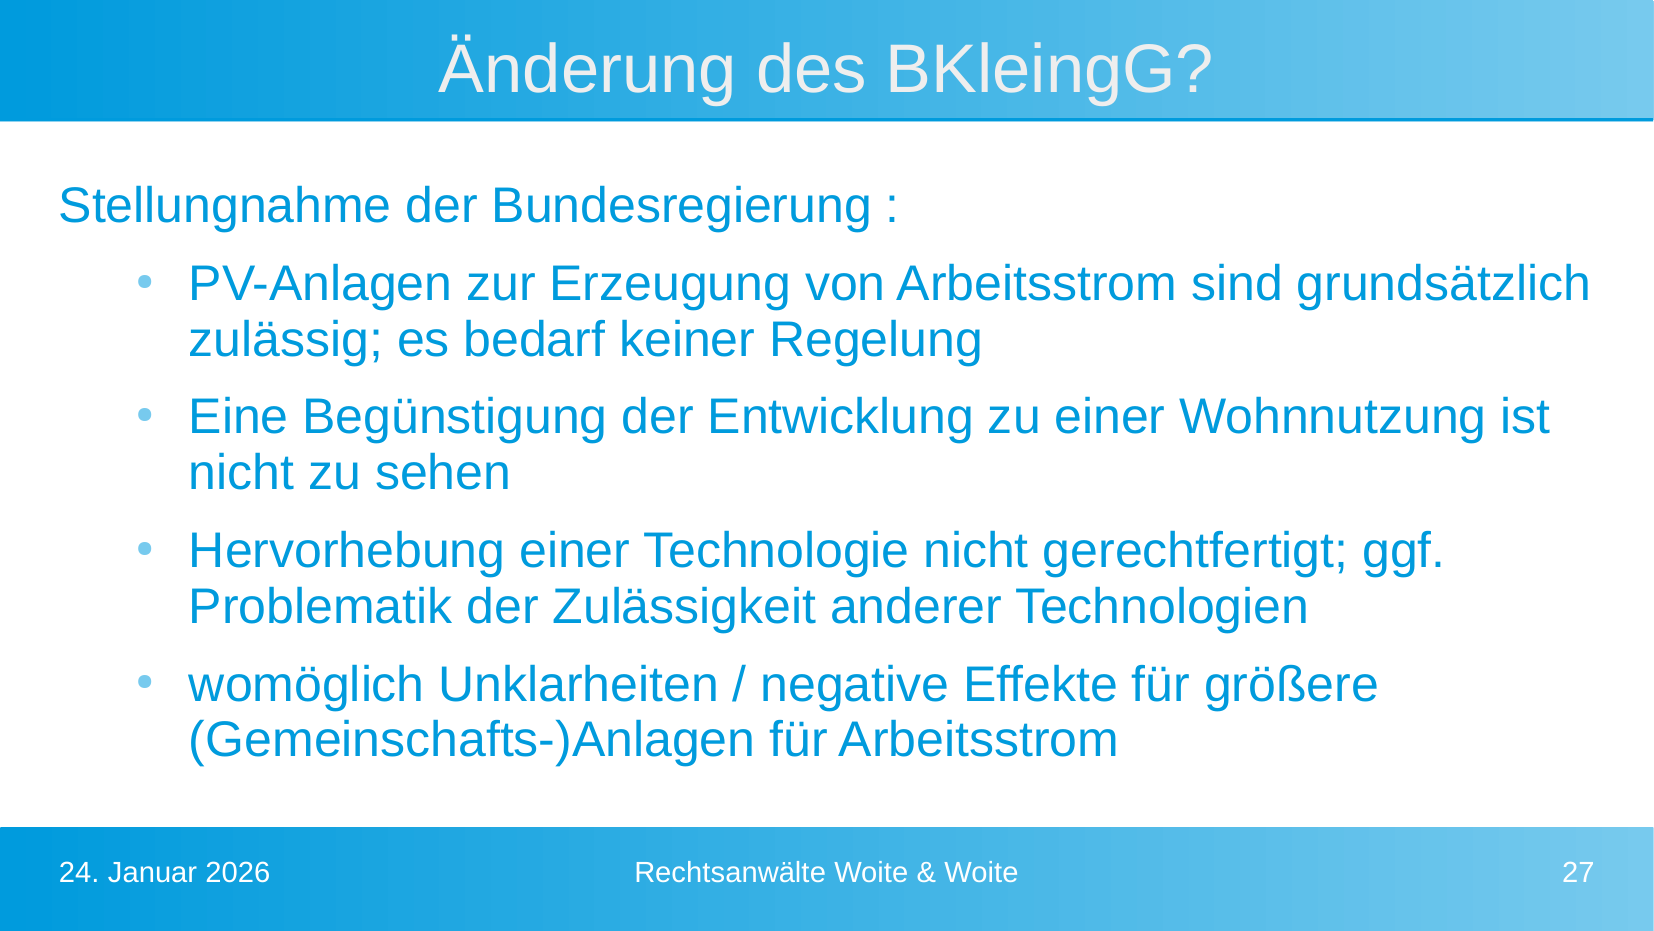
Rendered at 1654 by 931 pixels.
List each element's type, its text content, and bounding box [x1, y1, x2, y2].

list Stellungnahme der Bundesregierung : PV-Anlagen zur Erzeugung von Arbeitsstrom sind grundsätzlich zulässig; es bedarf keiner Regelung Eine Begünstigung der Entwicklung zu einer Wohnnutzung ist nicht zu sehen Hervorhebung einer Technologie nicht gerechtfertigt; ggf. Problematik der Zulässigkeit anderer Technologien womöglich Unklarheiten / negative Effekte für größere (Gemeinschafts-)Anlagen für Arbeitsstrom [59, 177, 1595, 768]
title Änderung des BKleingG? [59, 29, 1595, 108]
